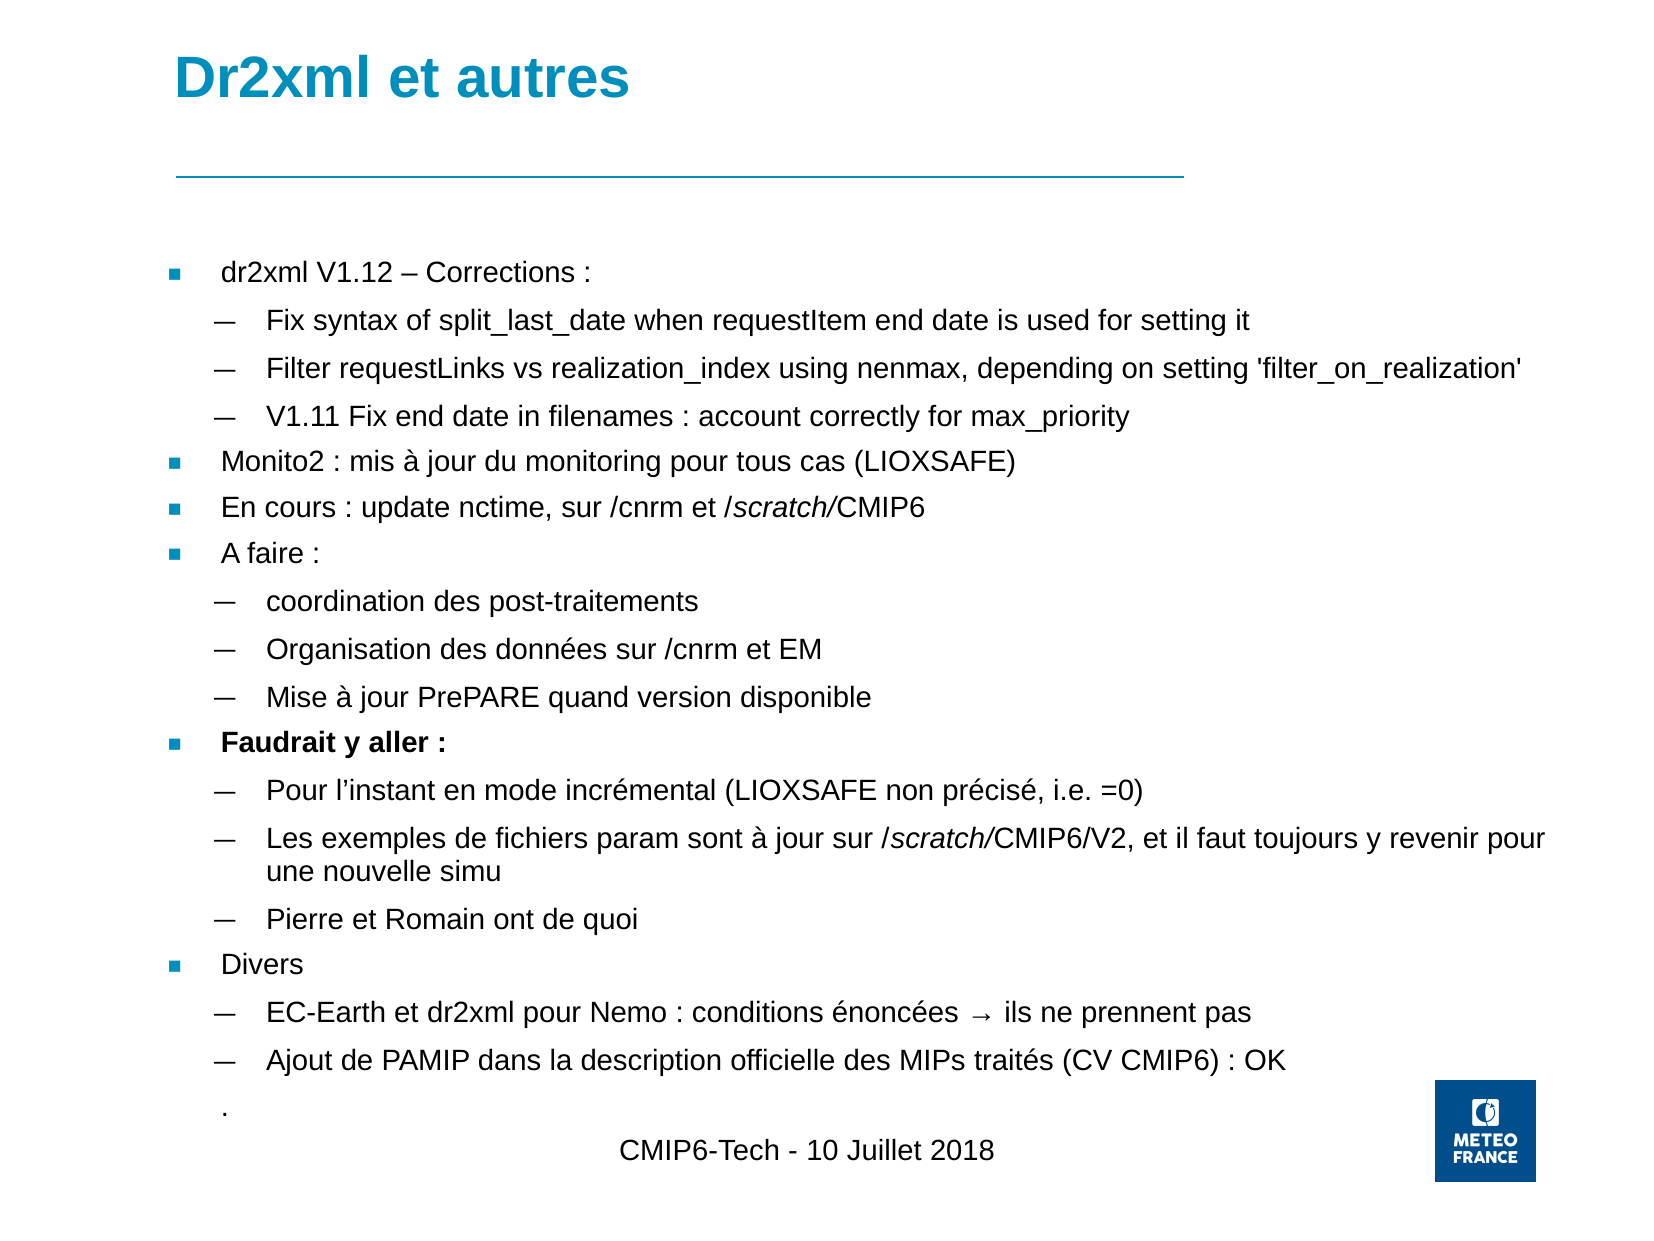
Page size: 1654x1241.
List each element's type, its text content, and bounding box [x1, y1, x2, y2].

title Dr2xml et autres [174, 0, 1654, 156]
list dr2xml V1.12 – Corrections : Fix syntax of split_last_date when requestItem end date is used for setting it Filter requestLinks vs realization_index using nenmax, depending on setting 'filter_on_realization' V1.11 Fix end date in filenames : account correctly for max_priority Monito2 : mis à jour du monitoring pour tous cas (LIOXSAFE) En cours : update nctime, sur /cnrm et /scratch/CMIP6 A faire : coordination des post-traitements Organisation des données sur /cnrm et EM Mise à jour PrePARE quand version disponible Faudrait y aller : Pour l’instant en mode incrémental (LIOXSAFE non précisé, i.e. =0) Les exemples de fichiers param sont à jour sur /scratch/CMIP6/V2, et il faut toujours y revenir pour une nouvelle simu Pierre et Romain ont de quoi Divers EC-Earth et dr2xml pour Nemo : conditions énoncées → ils ne prennent pas Ajout de PAMIP dans la description officielle des MIPs traités (CV CMIP6) : OK . [156, 256, 1571, 1134]
picture [1435, 1134, 1536, 1182]
